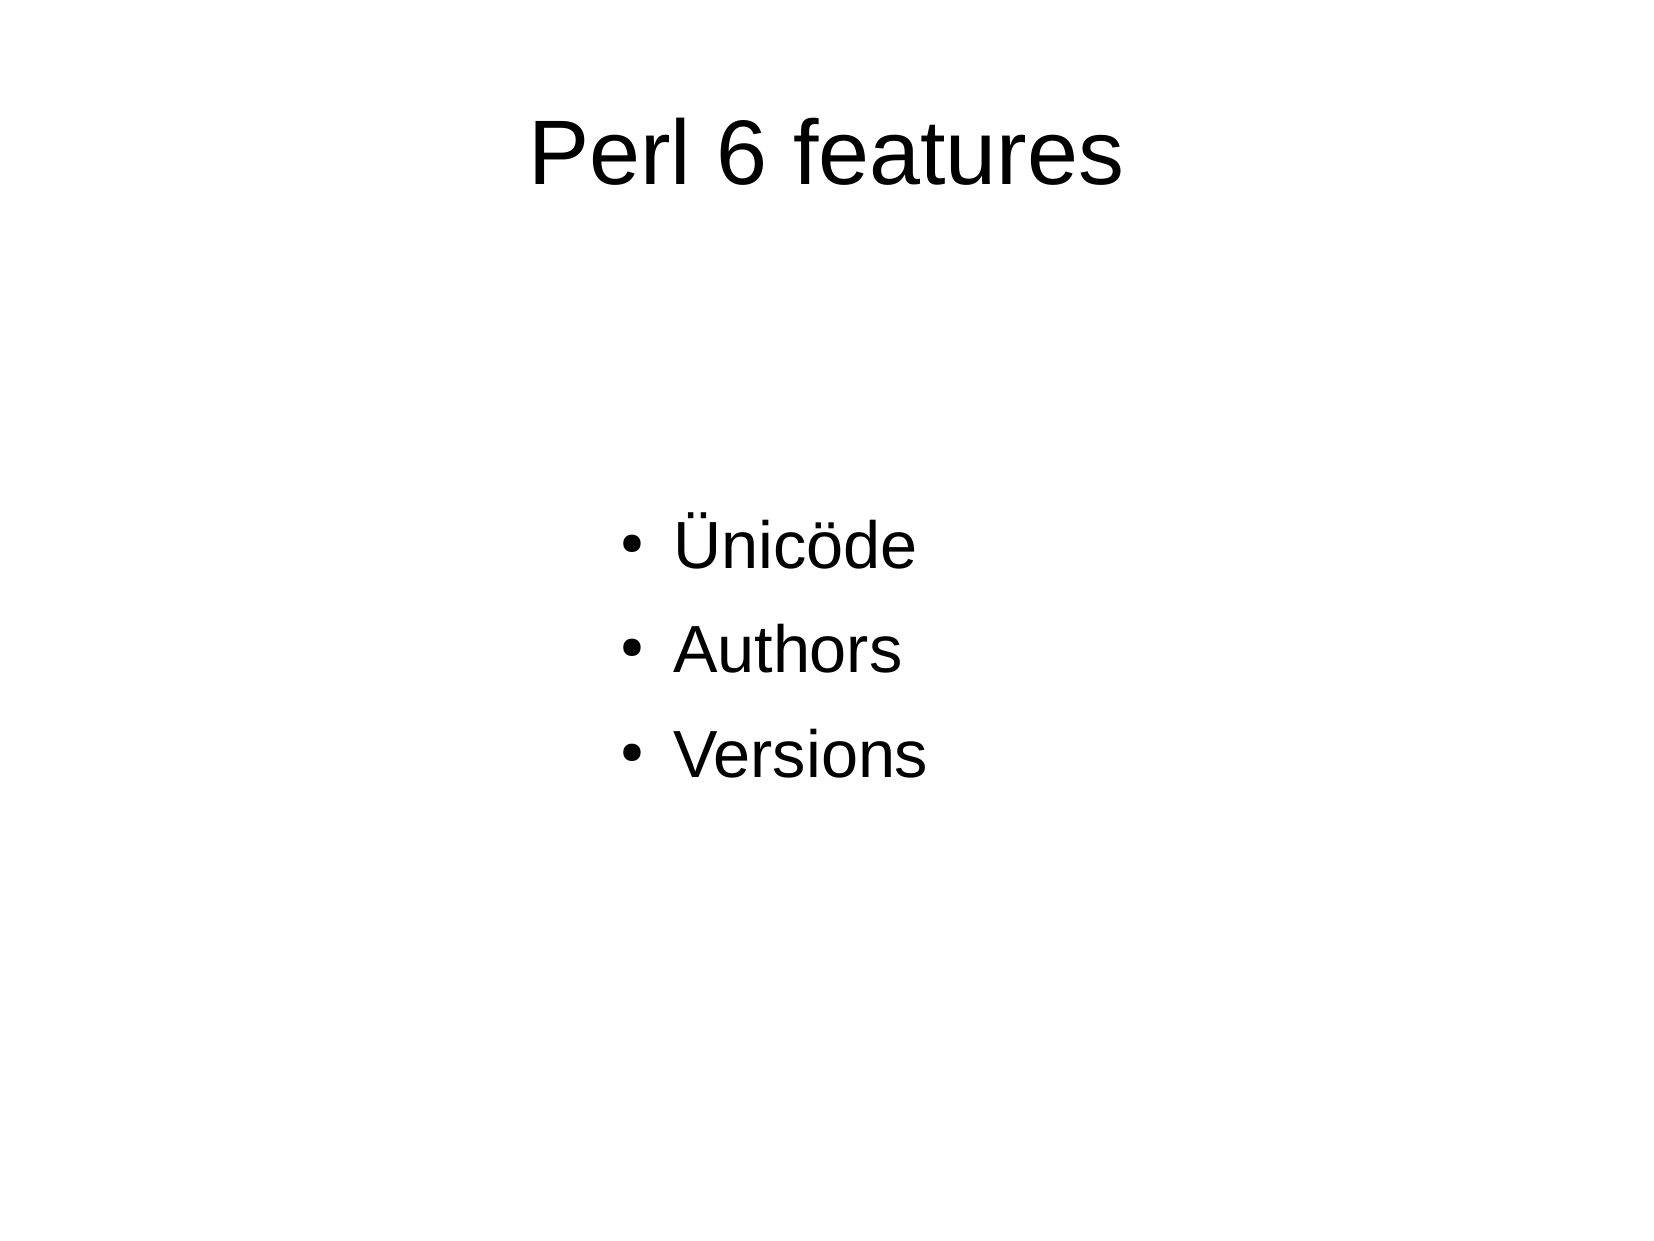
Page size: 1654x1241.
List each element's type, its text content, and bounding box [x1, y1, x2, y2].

list Ünicöde Authors Versions [602, 290, 1571, 1010]
title Perl 6 features [82, 49, 1571, 257]
